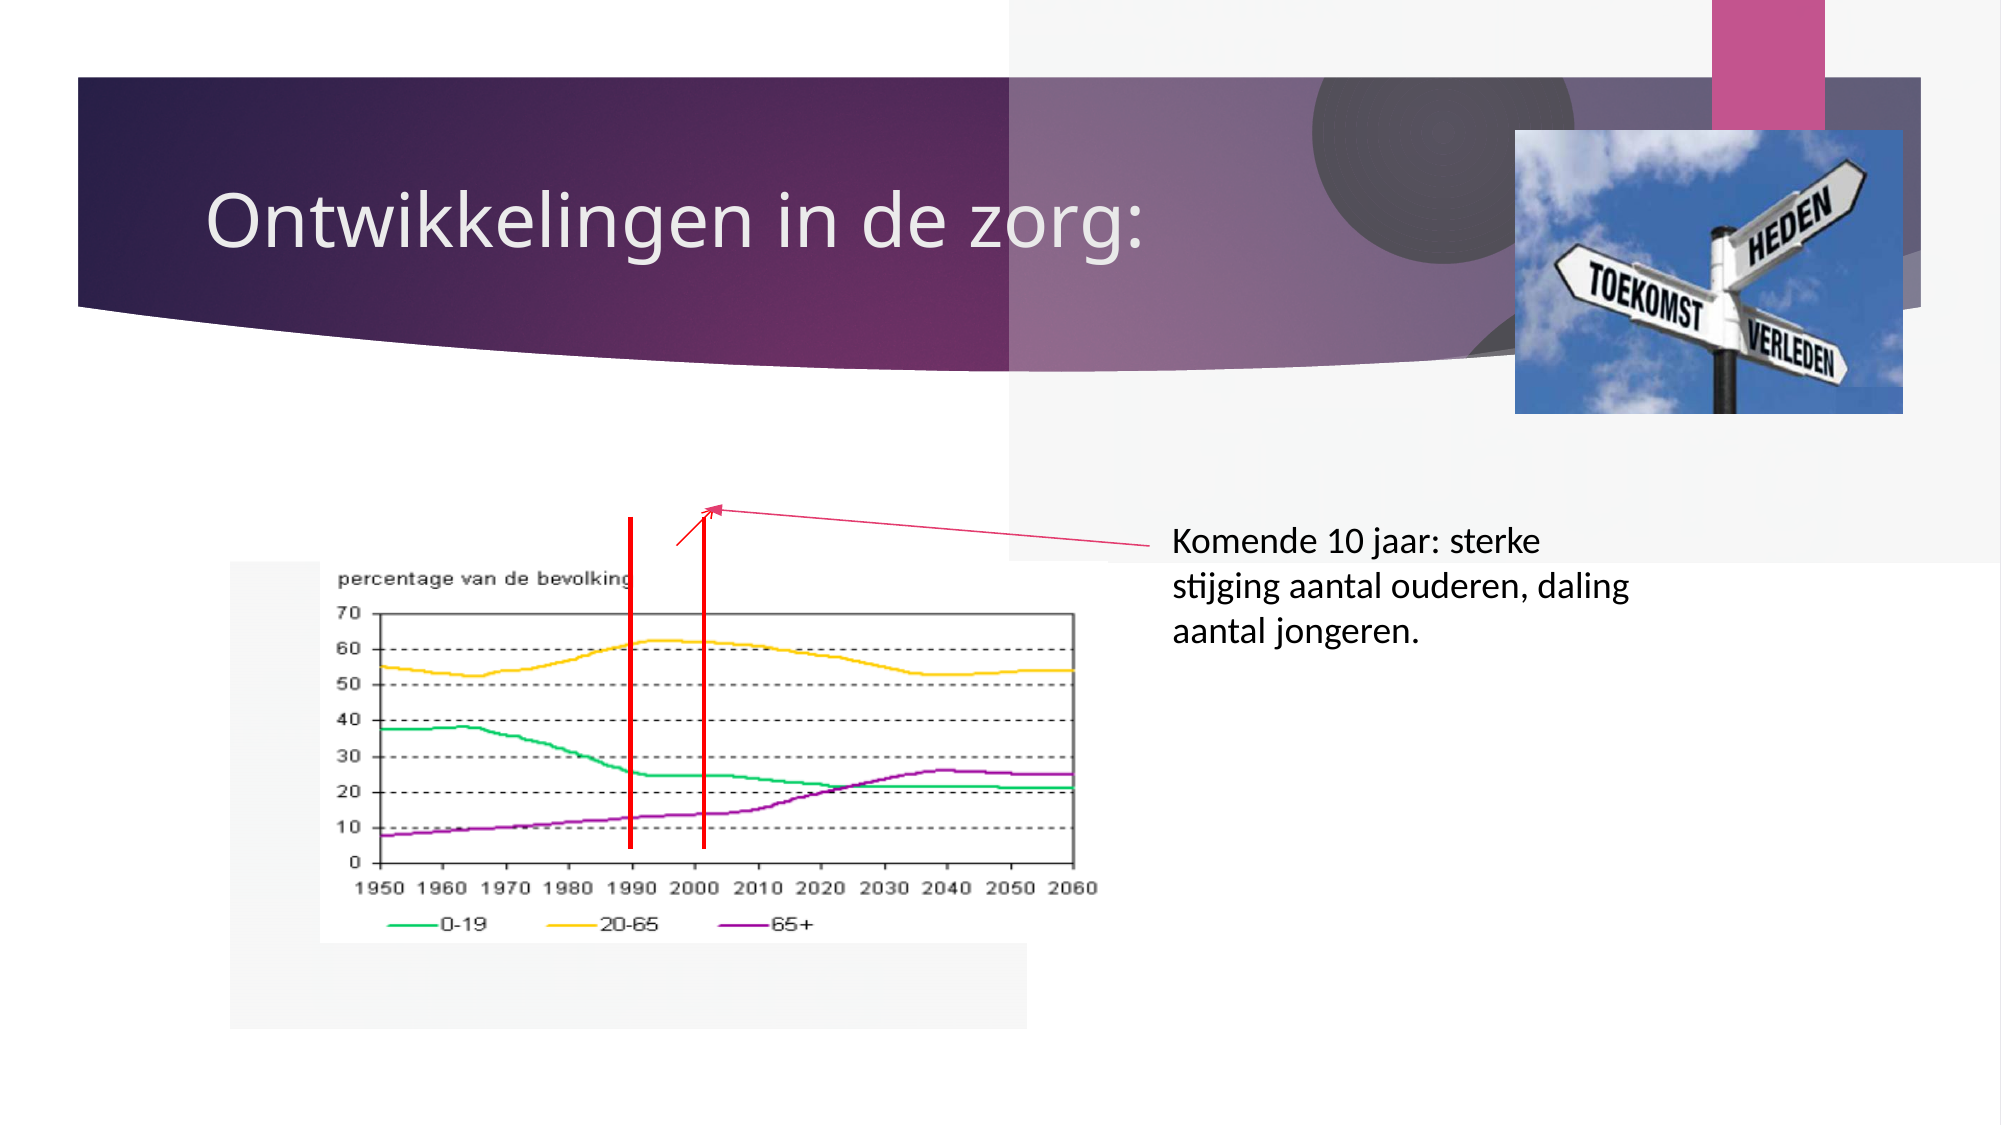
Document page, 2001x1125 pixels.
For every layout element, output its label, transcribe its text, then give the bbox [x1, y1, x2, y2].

text_box [675, 510, 713, 546]
picture [1009, 0, 2000, 564]
picture [230, 536, 1143, 1029]
text_box Komende 10 jaar: sterke stijging aantal ouderen, daling aantal jongeren. [1143, 509, 1689, 659]
title Ontwikkelingen in de zorg: [189, 159, 1009, 276]
